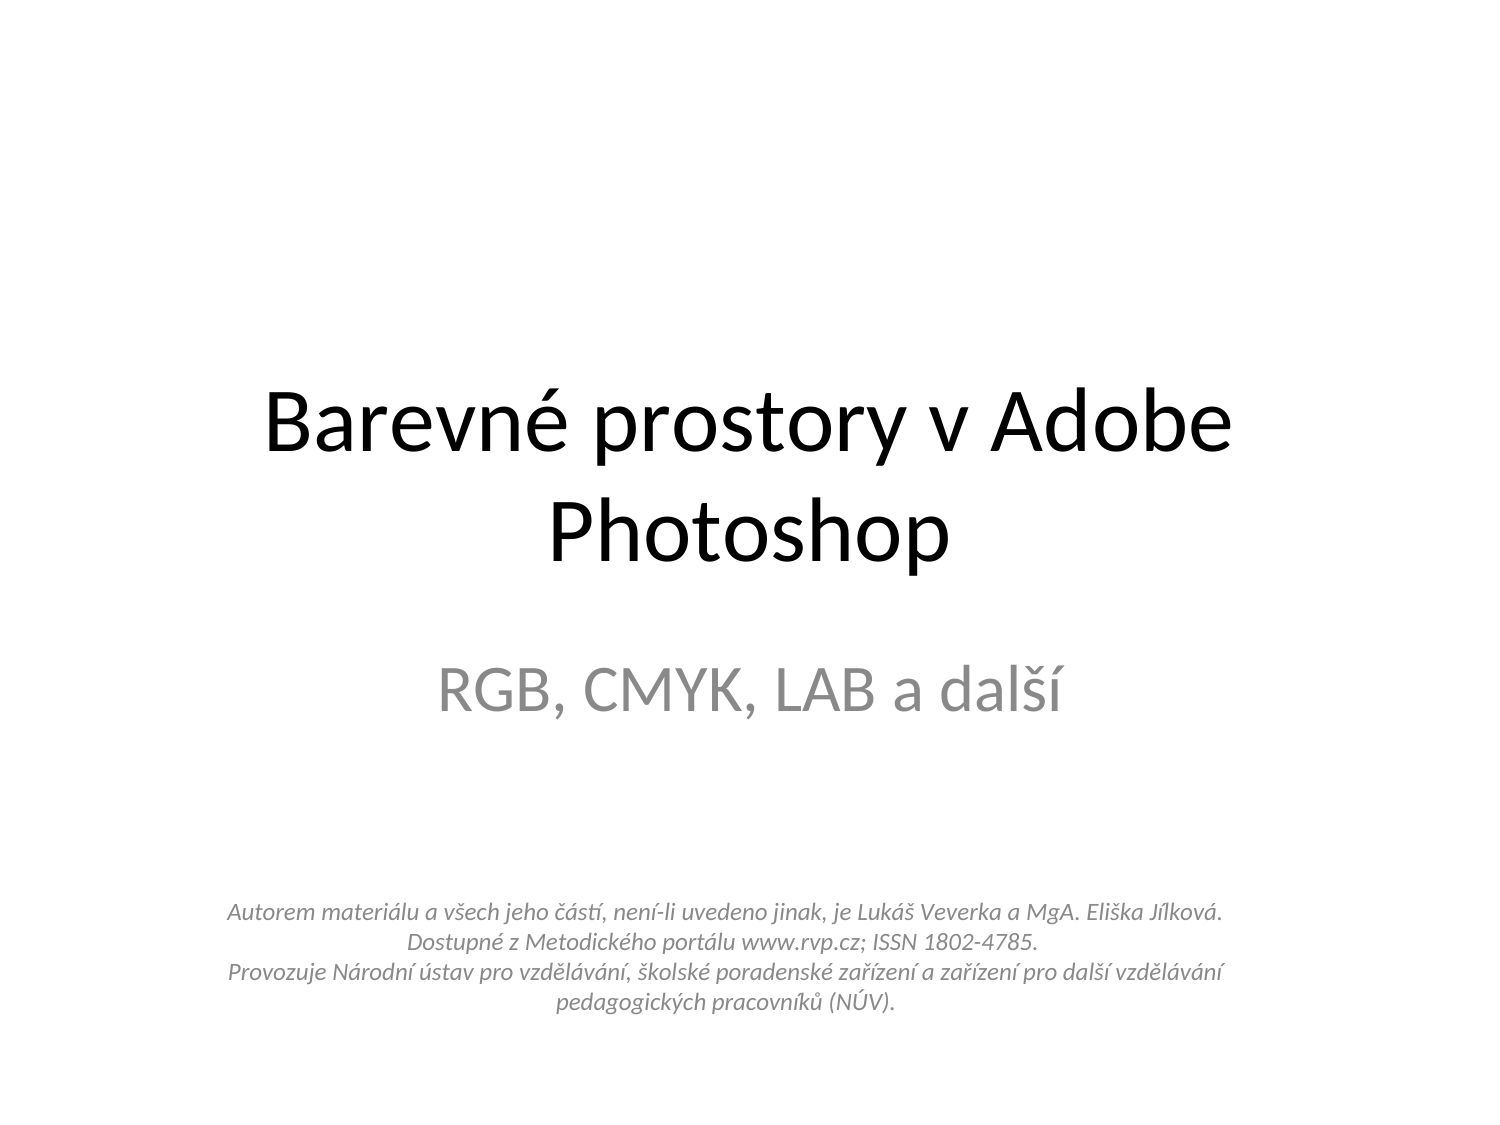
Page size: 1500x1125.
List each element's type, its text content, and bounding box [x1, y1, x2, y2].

text_box Autorem materiálu a všech jeho částí, není-li uvedeno jinak, je Lukáš Veverka a MgA. Eliška Jílková. Dostupné z Metodického portálu www.rvp.cz; ISSN 1802-4785. Provozuje Národní ústav pro vzdělávání, školské poradenské zařízení a zařízení pro další vzdělávání pedagogických pracovníků (NÚV). [135, 857, 1317, 1083]
text_box RGB, CMYK, LAB a další [225, 637, 1276, 857]
title Barevné prostory v Adobe Photoshop [112, 349, 1388, 591]
